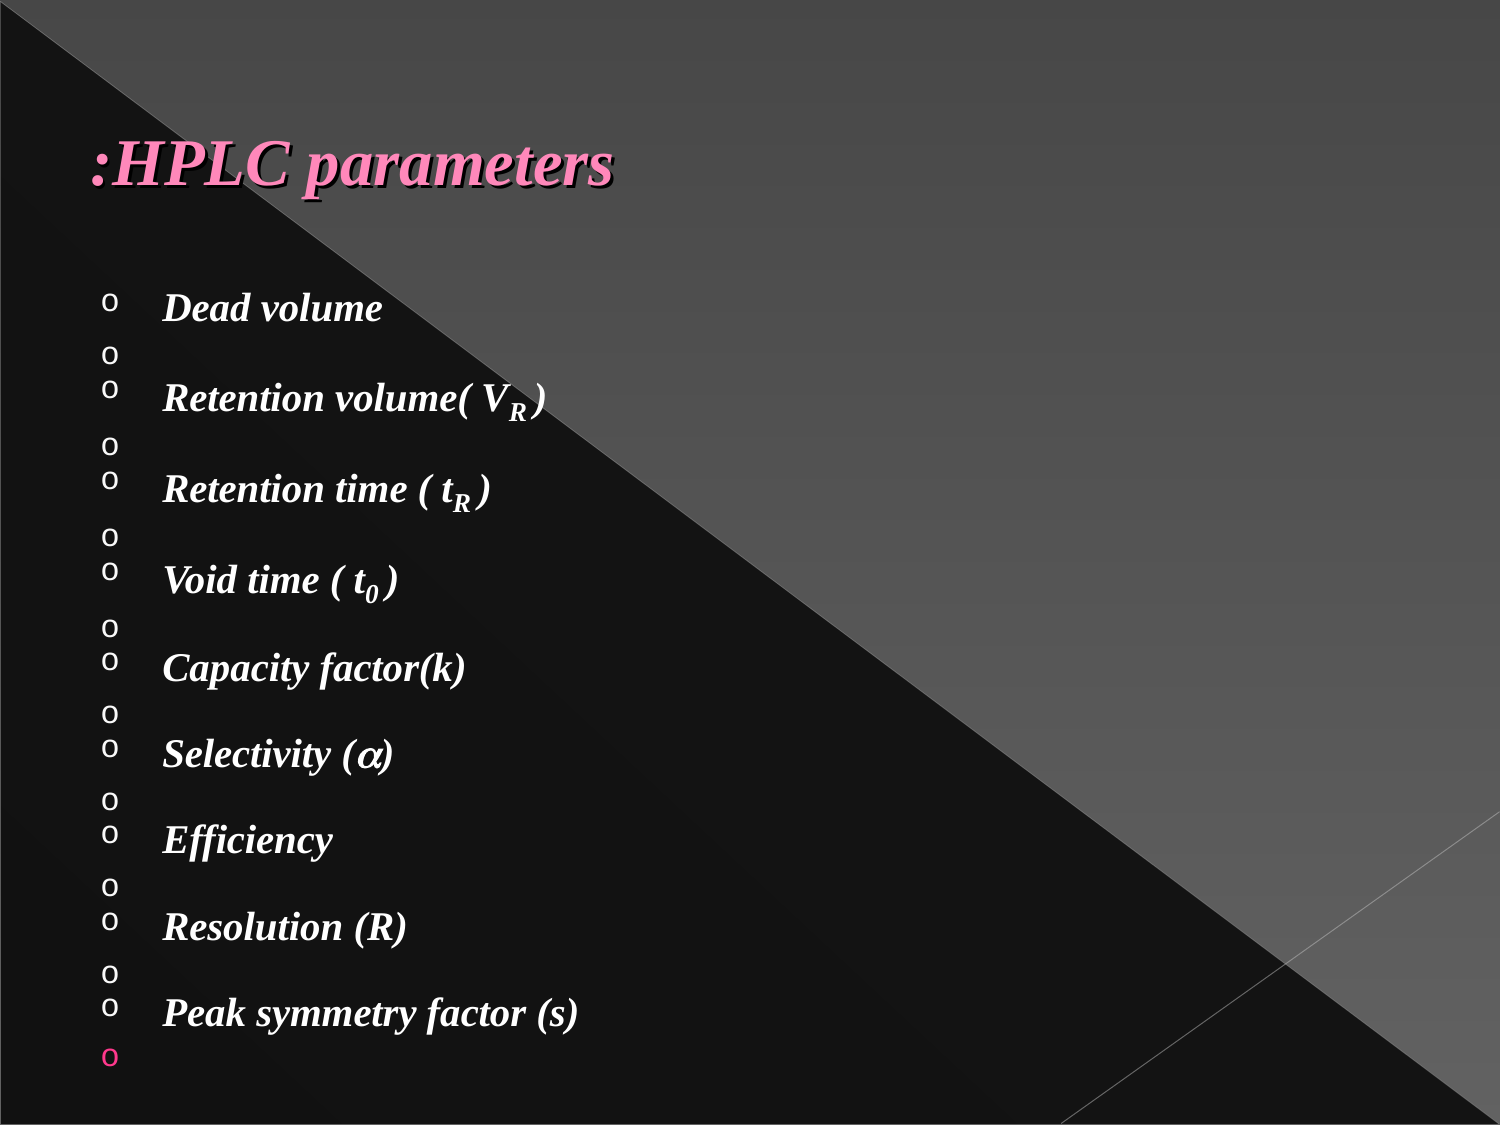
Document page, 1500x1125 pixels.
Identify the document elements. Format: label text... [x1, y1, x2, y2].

list Dead volume Retention volume( VR ) Retention time ( tR ) Void time ( t0 ) Capacity factor(k) Selectivity () Efficiency Resolution (R) Peak symmetry factor (s) [64, 290, 1415, 1041]
title HPLC parameters: [75, 43, 1426, 274]
